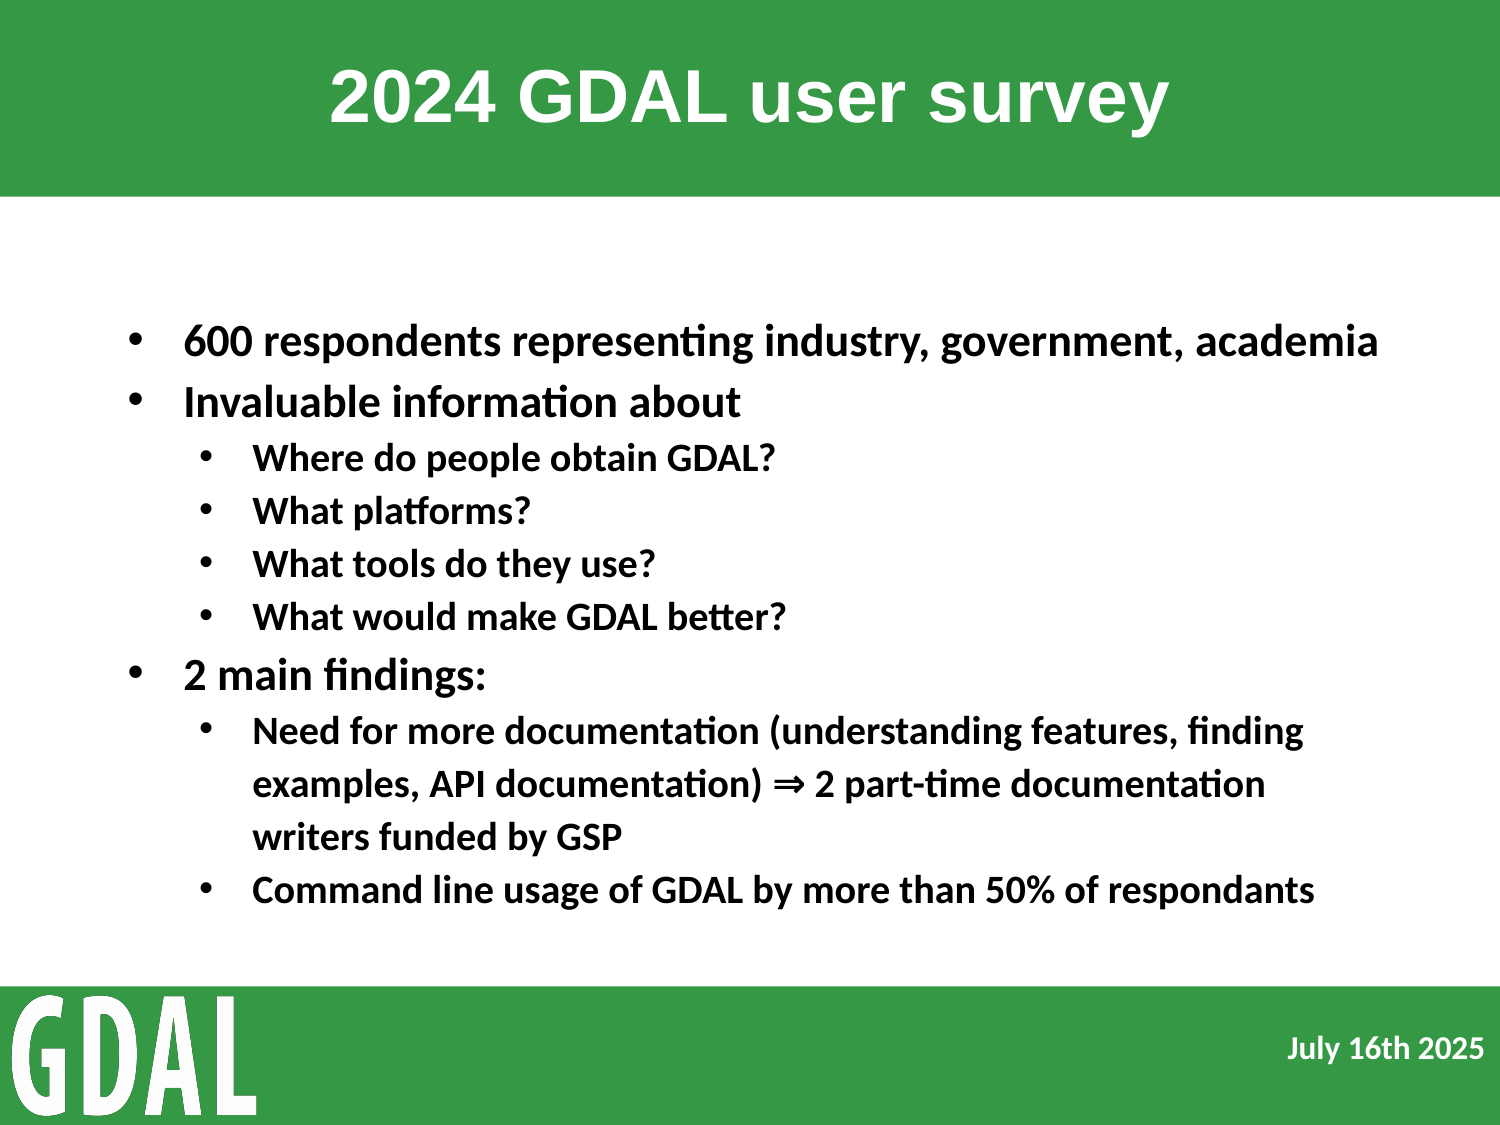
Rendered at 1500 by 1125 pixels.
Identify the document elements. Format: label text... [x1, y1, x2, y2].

title 2024 GDAL user survey [0, 0, 1500, 197]
picture [11, 995, 257, 1116]
list 600 respondents representing industry, government, academia Invaluable information about Where do people obtain GDAL? What platforms? What tools do they use? What would make GDAL better? 2 main findings: Need for more documentation (understanding features, finding examples, API documentation) ⇒ 2 part-time documentation writers funded by GSP Command line usage of GDAL by more than 50% of respondants [103, 299, 1397, 967]
